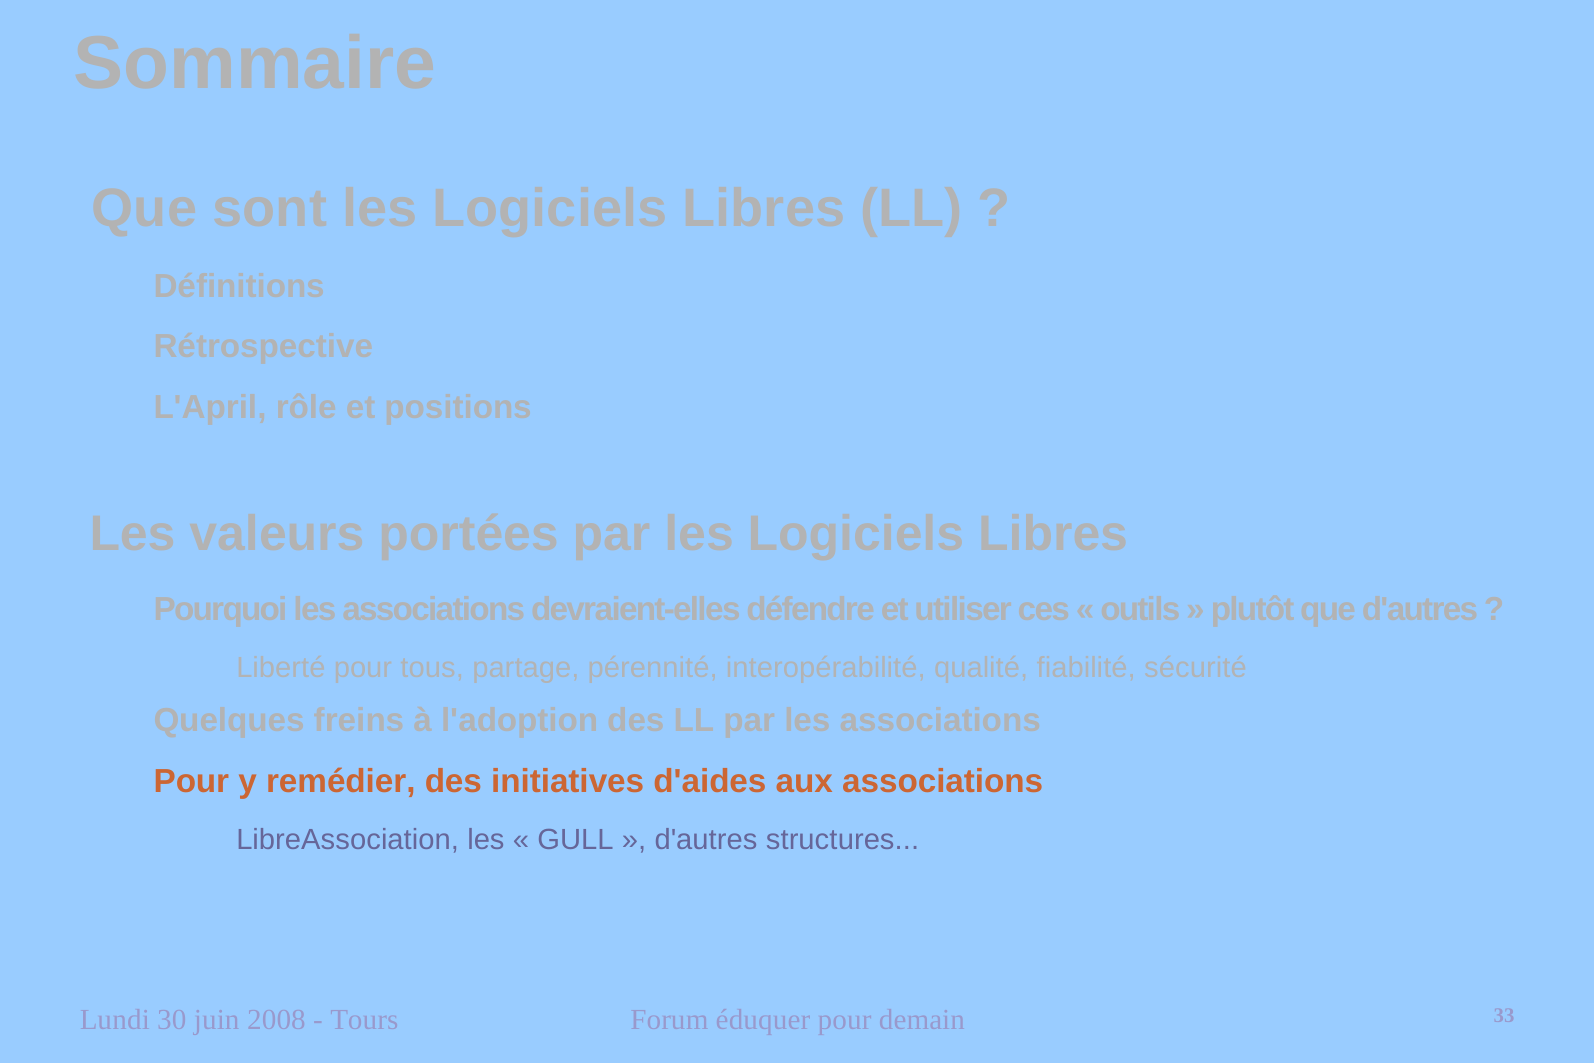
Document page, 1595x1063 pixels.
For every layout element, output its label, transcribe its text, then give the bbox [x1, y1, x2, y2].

list Que sont les Logiciels Libres (LL) ? Définitions Rétrospective L'April, rôle et positions Les valeurs portées par les Logiciels Libres Pourquoi les associations devraient-elles défendre et utiliser ces « outils » plutôt que d'autres ? Liberté pour tous, partage, pérennité, interopérabilité, qualité, fiabilité, sécurité Quelques freins à l'adoption des LL par les associations Pour y remédier, des initiatives d'aides aux associations LibreAssociation, les « GULL », d'autres structures... [59, 177, 1565, 879]
title Sommaire [74, 7, 1510, 119]
